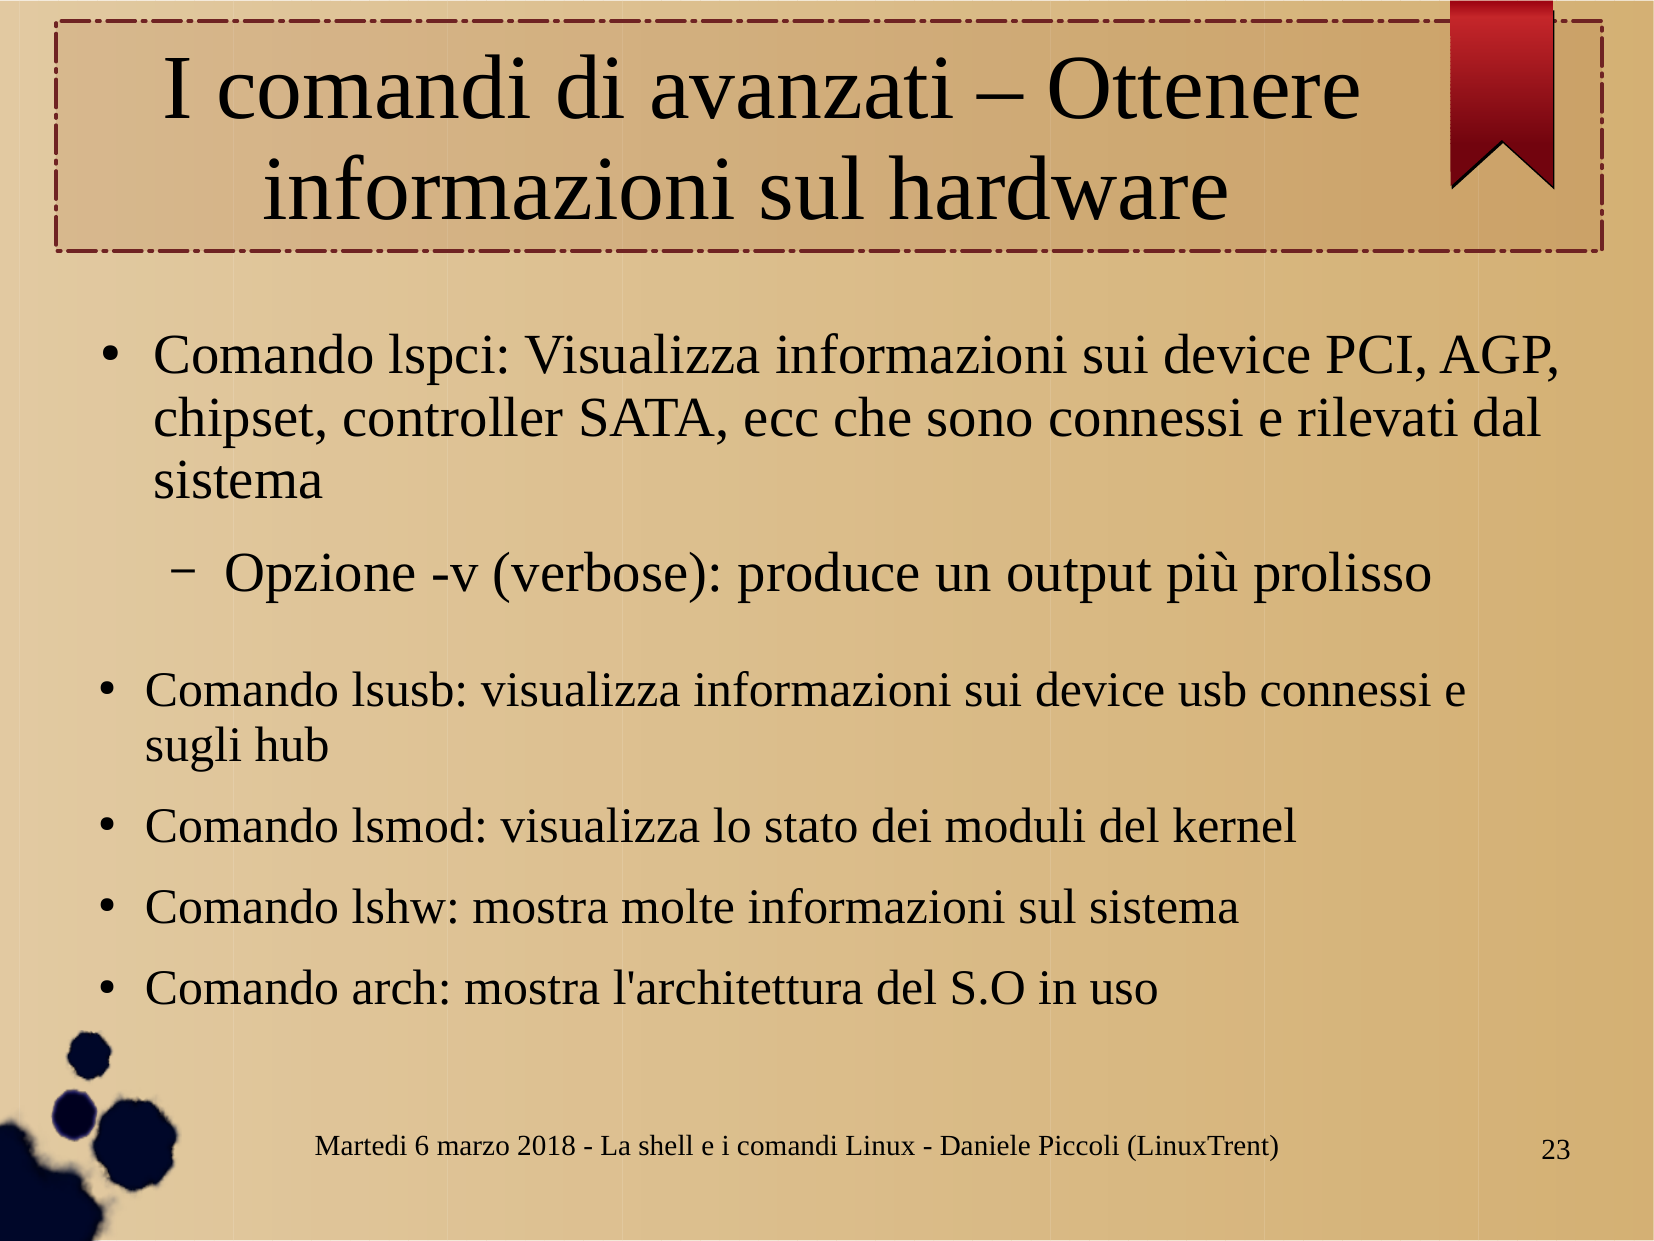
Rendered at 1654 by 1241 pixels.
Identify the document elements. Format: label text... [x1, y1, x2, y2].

title I comandi di avanzati – Ottenere informazioni sul hardware [82, 36, 1412, 240]
list Comando lsusb: visualizza informazioni sui device usb connessi e sugli hub Comando lsmod: visualizza lo stato dei moduli del kernel Comando lshw: mostra molte informazioni sul sistema Comando arch: mostra l'architettura del S.O in uso [82, 661, 1548, 1016]
list Comando lspci: Visualizza informazioni sui device PCI, AGP, chipset, controller SATA, ecc che sono connessi e rilevati dal sistema Opzione -v (verbose): produce un output più prolisso [82, 322, 1583, 638]
